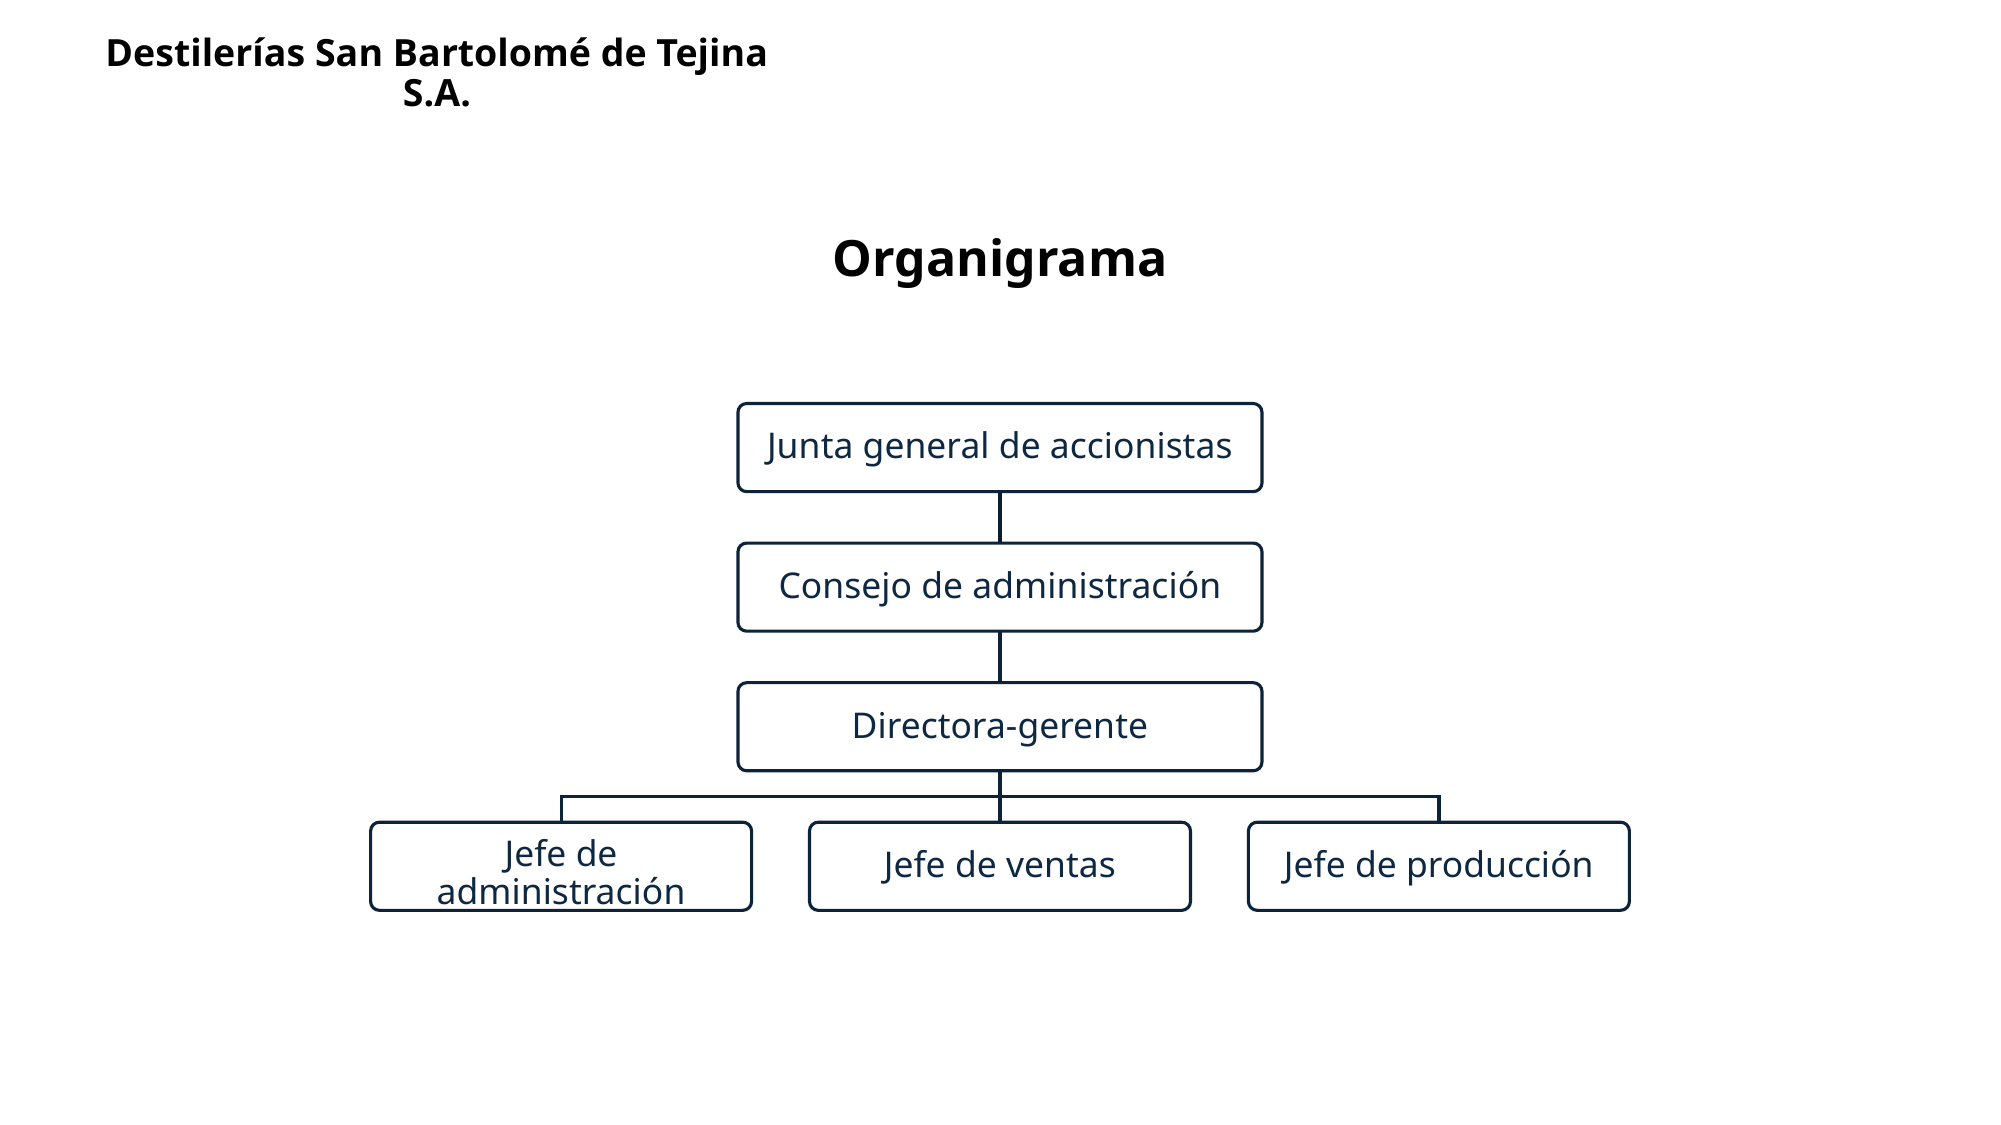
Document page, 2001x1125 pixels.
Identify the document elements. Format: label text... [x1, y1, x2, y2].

text_box Jefe de ventas [809, 822, 1191, 911]
text_box Jefe de administración [370, 822, 752, 911]
title Destilerías San Bartolomé de Tejina S.A. [62, 26, 813, 105]
text_box Junta general de accionistas [737, 403, 1263, 492]
text_box Jefe de producción [1248, 822, 1630, 911]
text_box Consejo de administración [737, 543, 1263, 632]
text_box Directora-gerente [737, 682, 1263, 771]
text_box Organigrama [249, 216, 1750, 295]
